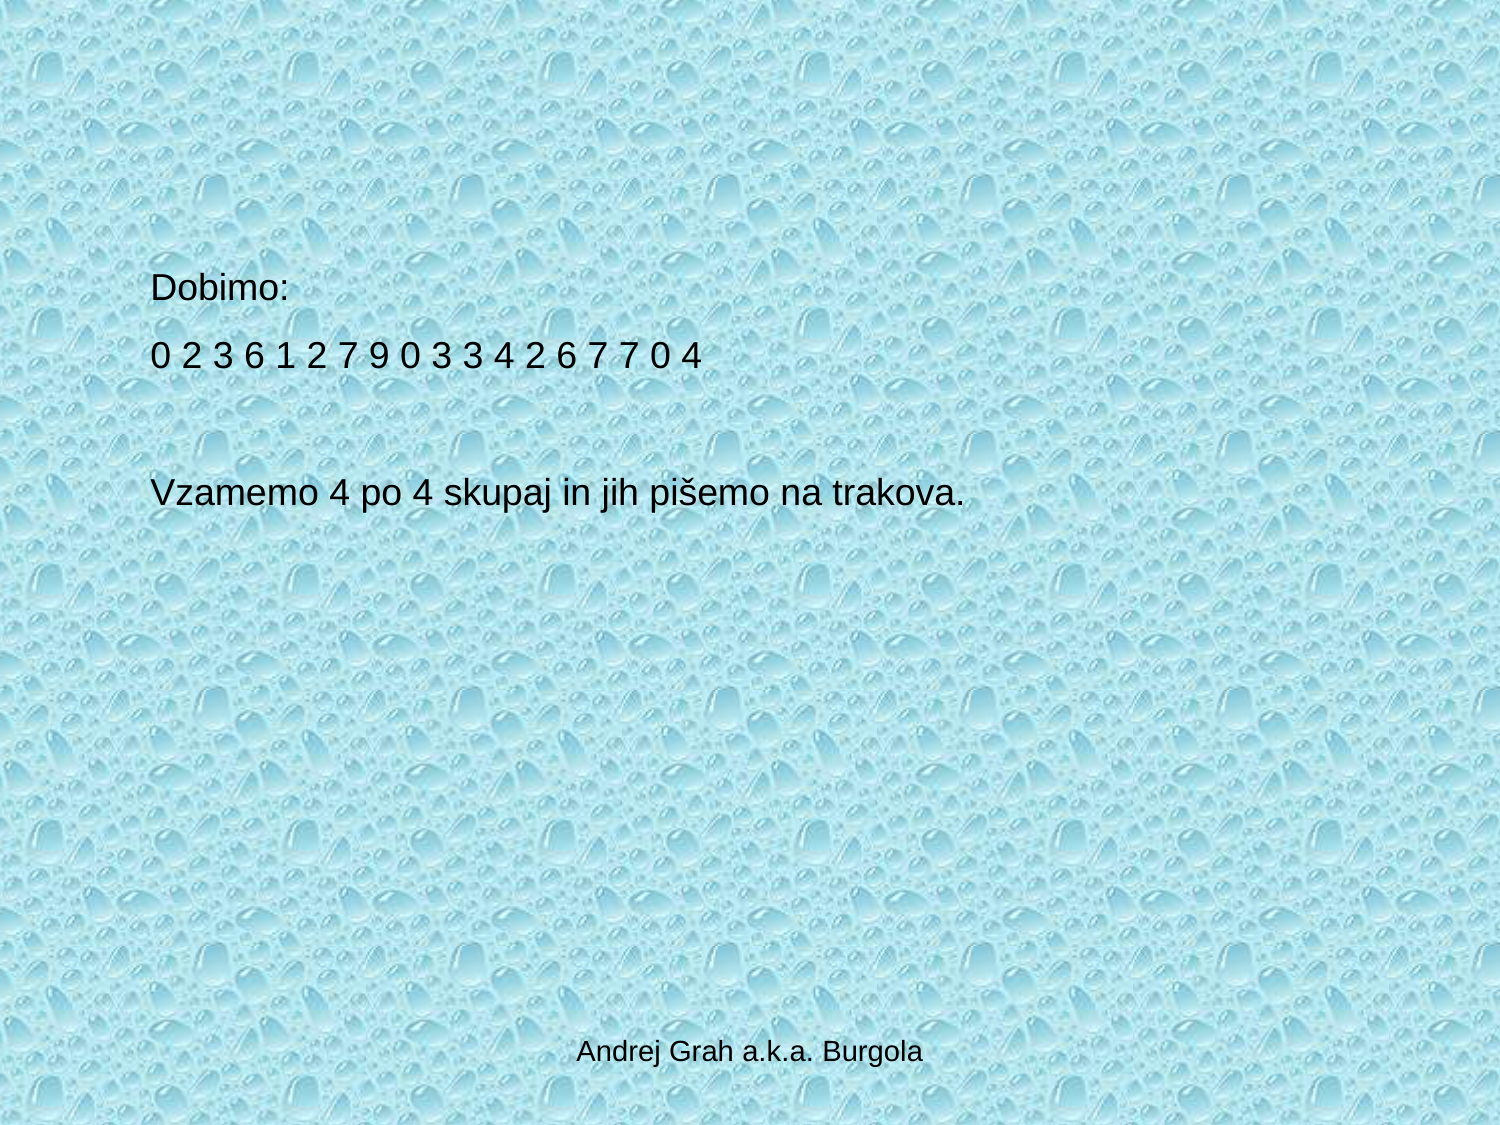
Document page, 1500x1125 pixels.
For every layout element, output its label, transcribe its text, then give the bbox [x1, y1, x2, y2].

picture [0, 0, 1500, 1125]
text_box Andrej Grah a.k.a. Burgola [512, 1024, 988, 1103]
text_box Dobimo: 0 2 3 6 1 2 7 9 0 3 3 4 2 6 7 7 0 4 Vzamemo 4 po 4 skupaj in jih pišemo na trakova. [135, 255, 1235, 522]
